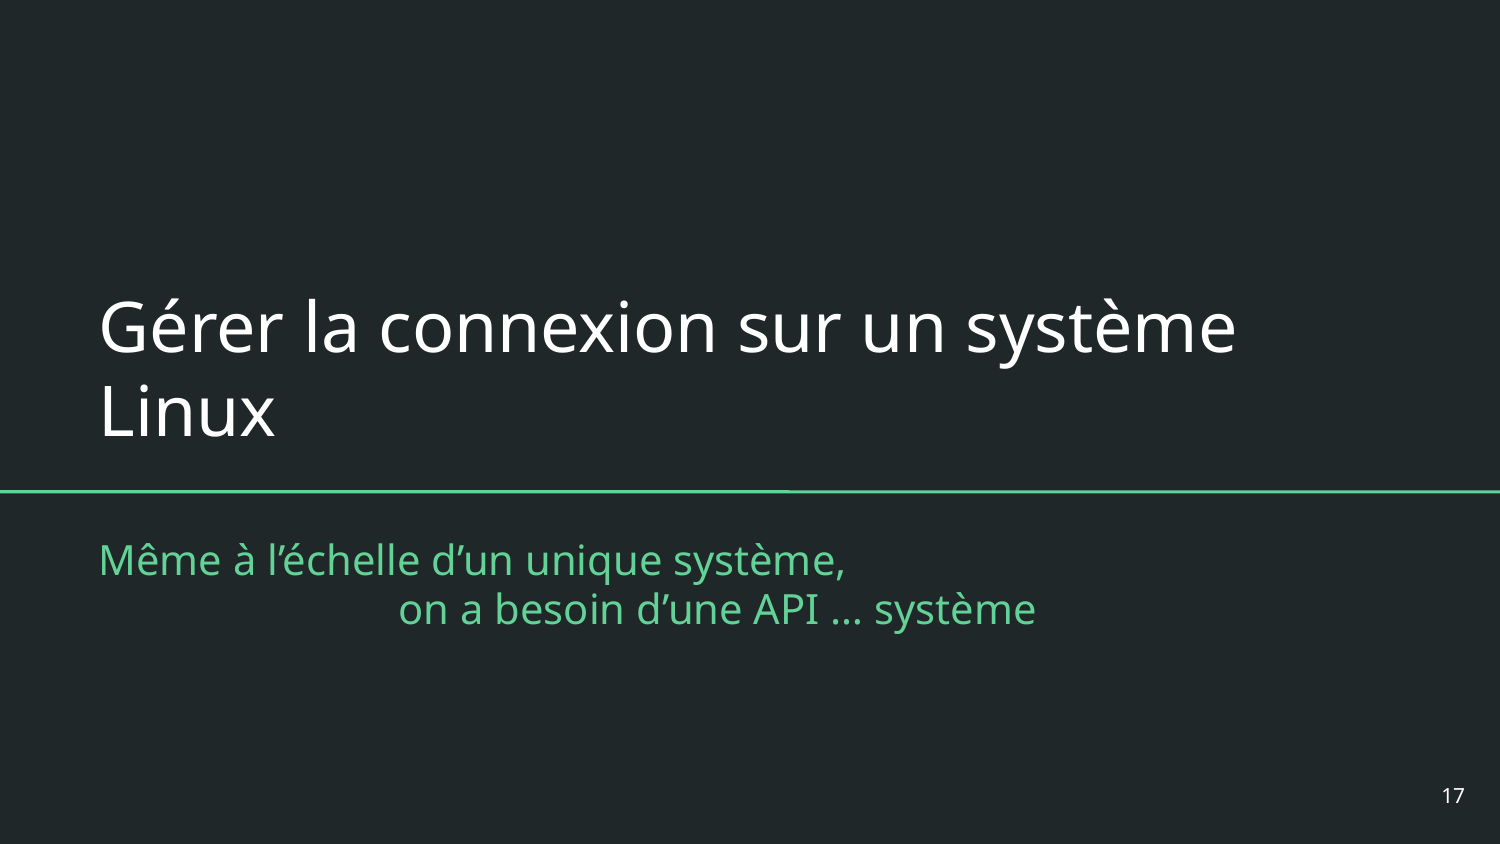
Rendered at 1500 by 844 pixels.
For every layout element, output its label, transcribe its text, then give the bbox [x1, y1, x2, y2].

slide_number <numéro> [1389, 764, 1480, 830]
title Gérer la connexion sur un système Linux [83, 265, 1417, 466]
text_box Même à l’échelle d’un unique système, on a besoin d’une API … système [83, 518, 1447, 649]
